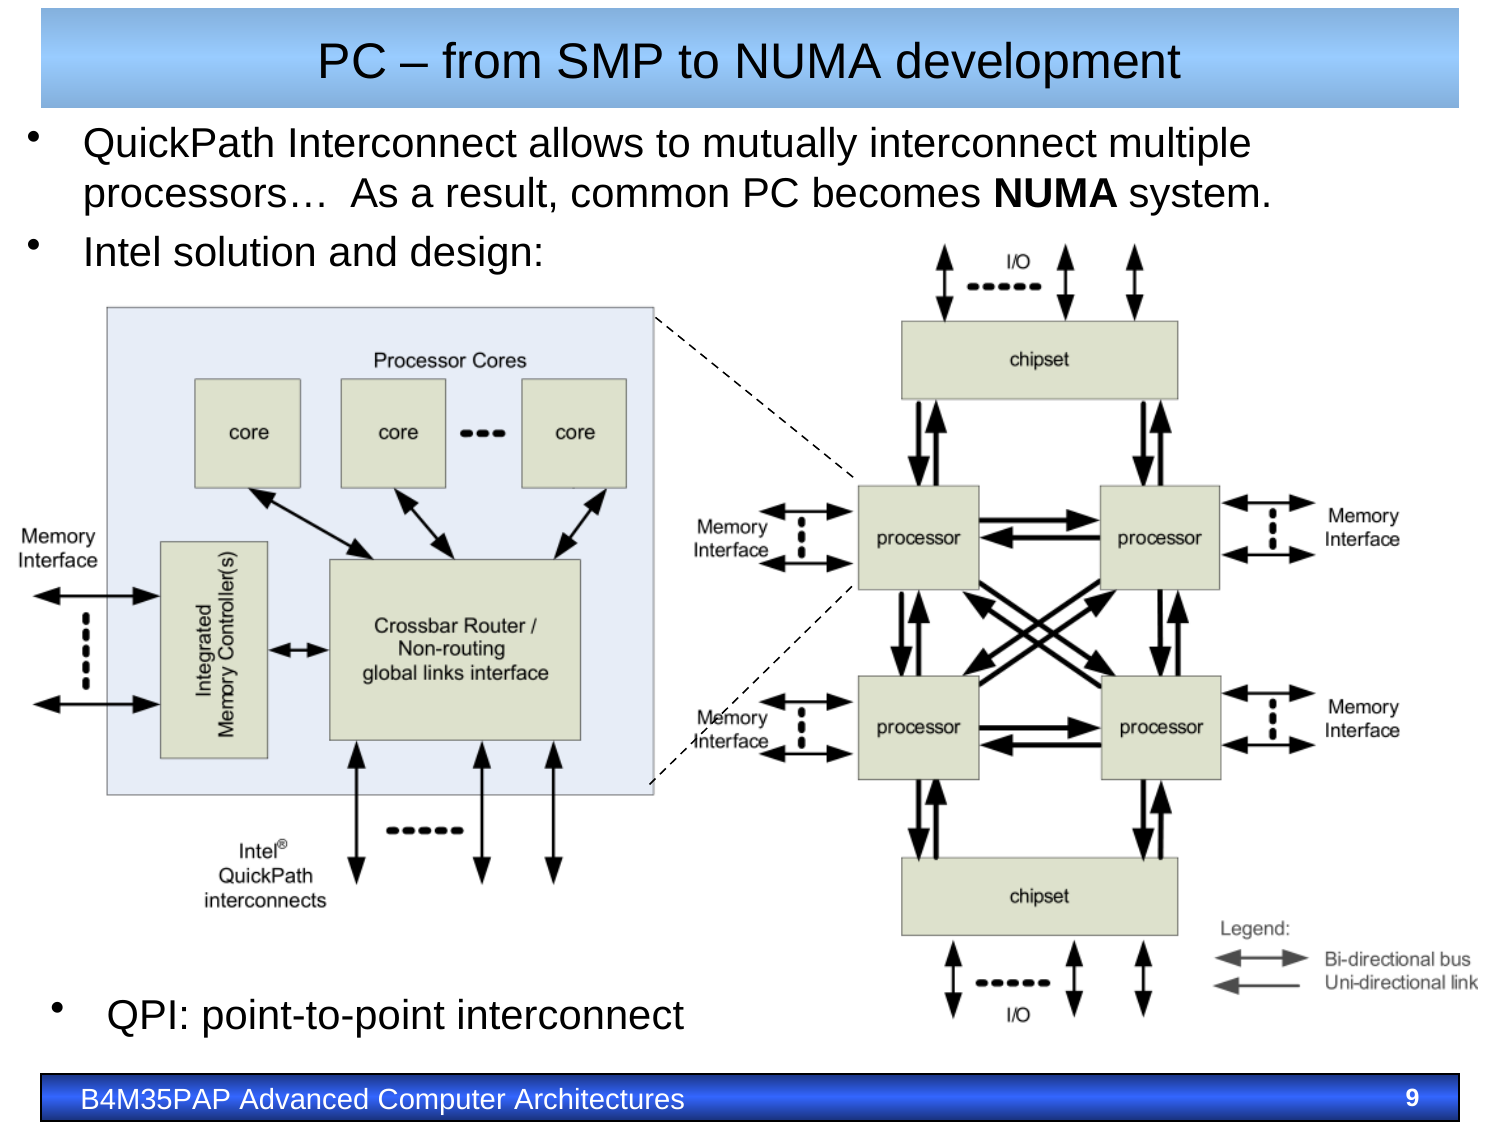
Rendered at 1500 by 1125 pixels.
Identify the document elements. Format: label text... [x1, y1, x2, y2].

picture [15, 302, 664, 914]
text_box QuickPath Interconnect allows to mutually interconnect multiple processors… As a result, common PC becomes NUMA system. Intel solution and design: [11, 108, 1430, 251]
picture [679, 237, 1478, 1054]
title PC – from SMP to NUMA development [41, 8, 1459, 108]
list QPI: point-to-point interconnect [35, 980, 1406, 1066]
